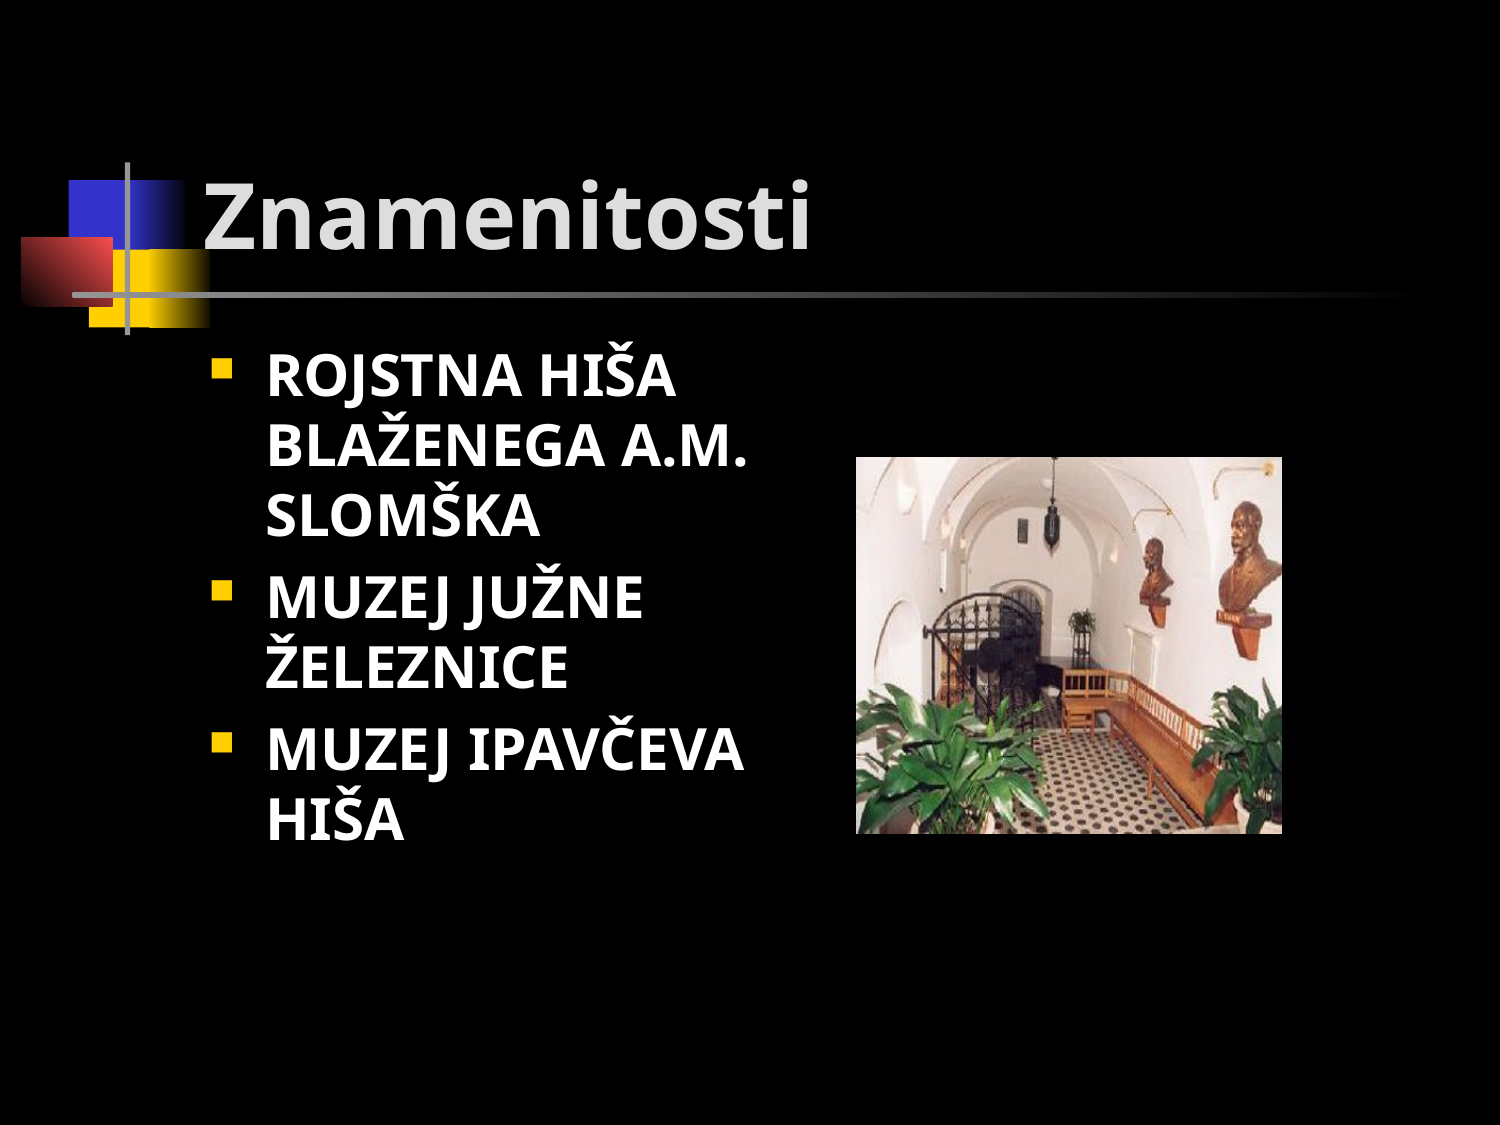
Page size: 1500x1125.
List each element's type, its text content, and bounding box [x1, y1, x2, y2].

picture [856, 457, 1282, 835]
list ROJSTNA HIŠA BLAŽENEGA A.M. SLOMŠKA MUZEJ JUŽNE ŽELEZNICE MUZEJ IPAVČEVA HIŠA [193, 331, 819, 1006]
title Znamenitosti [188, 35, 1468, 275]
